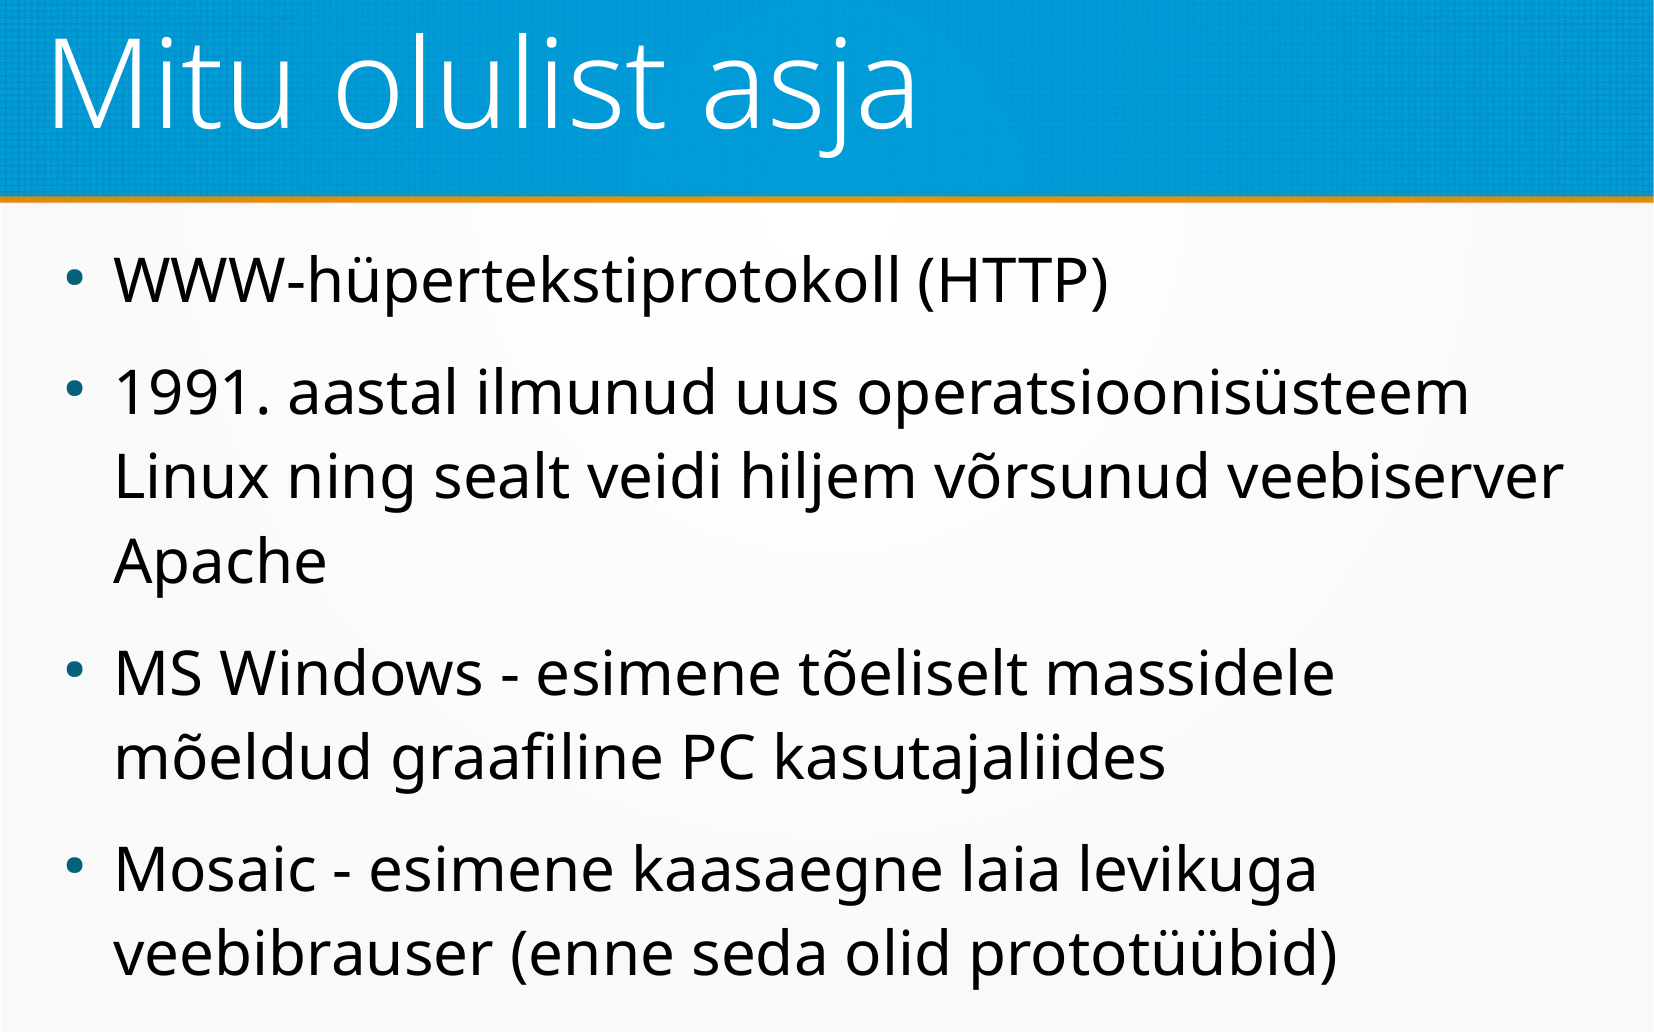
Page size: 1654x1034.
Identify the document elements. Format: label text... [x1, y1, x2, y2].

list WWW-hüpertekstiprotokoll (HTTP) 1991. aastal ilmunud uus operatsioonisüsteem Linux ning sealt veidi hiljem võrsunud veebiserver Apache MS Windows - esimene tõeliselt massidele mõeldud graafiline PC kasutajaliides Mosaic - esimene kaasaegne laia levikuga veebibrauser (enne seda olid prototüübid) [47, 236, 1607, 1002]
title Mitu olulist asja [43, 0, 1619, 166]
picture [0, 195, 1654, 1034]
